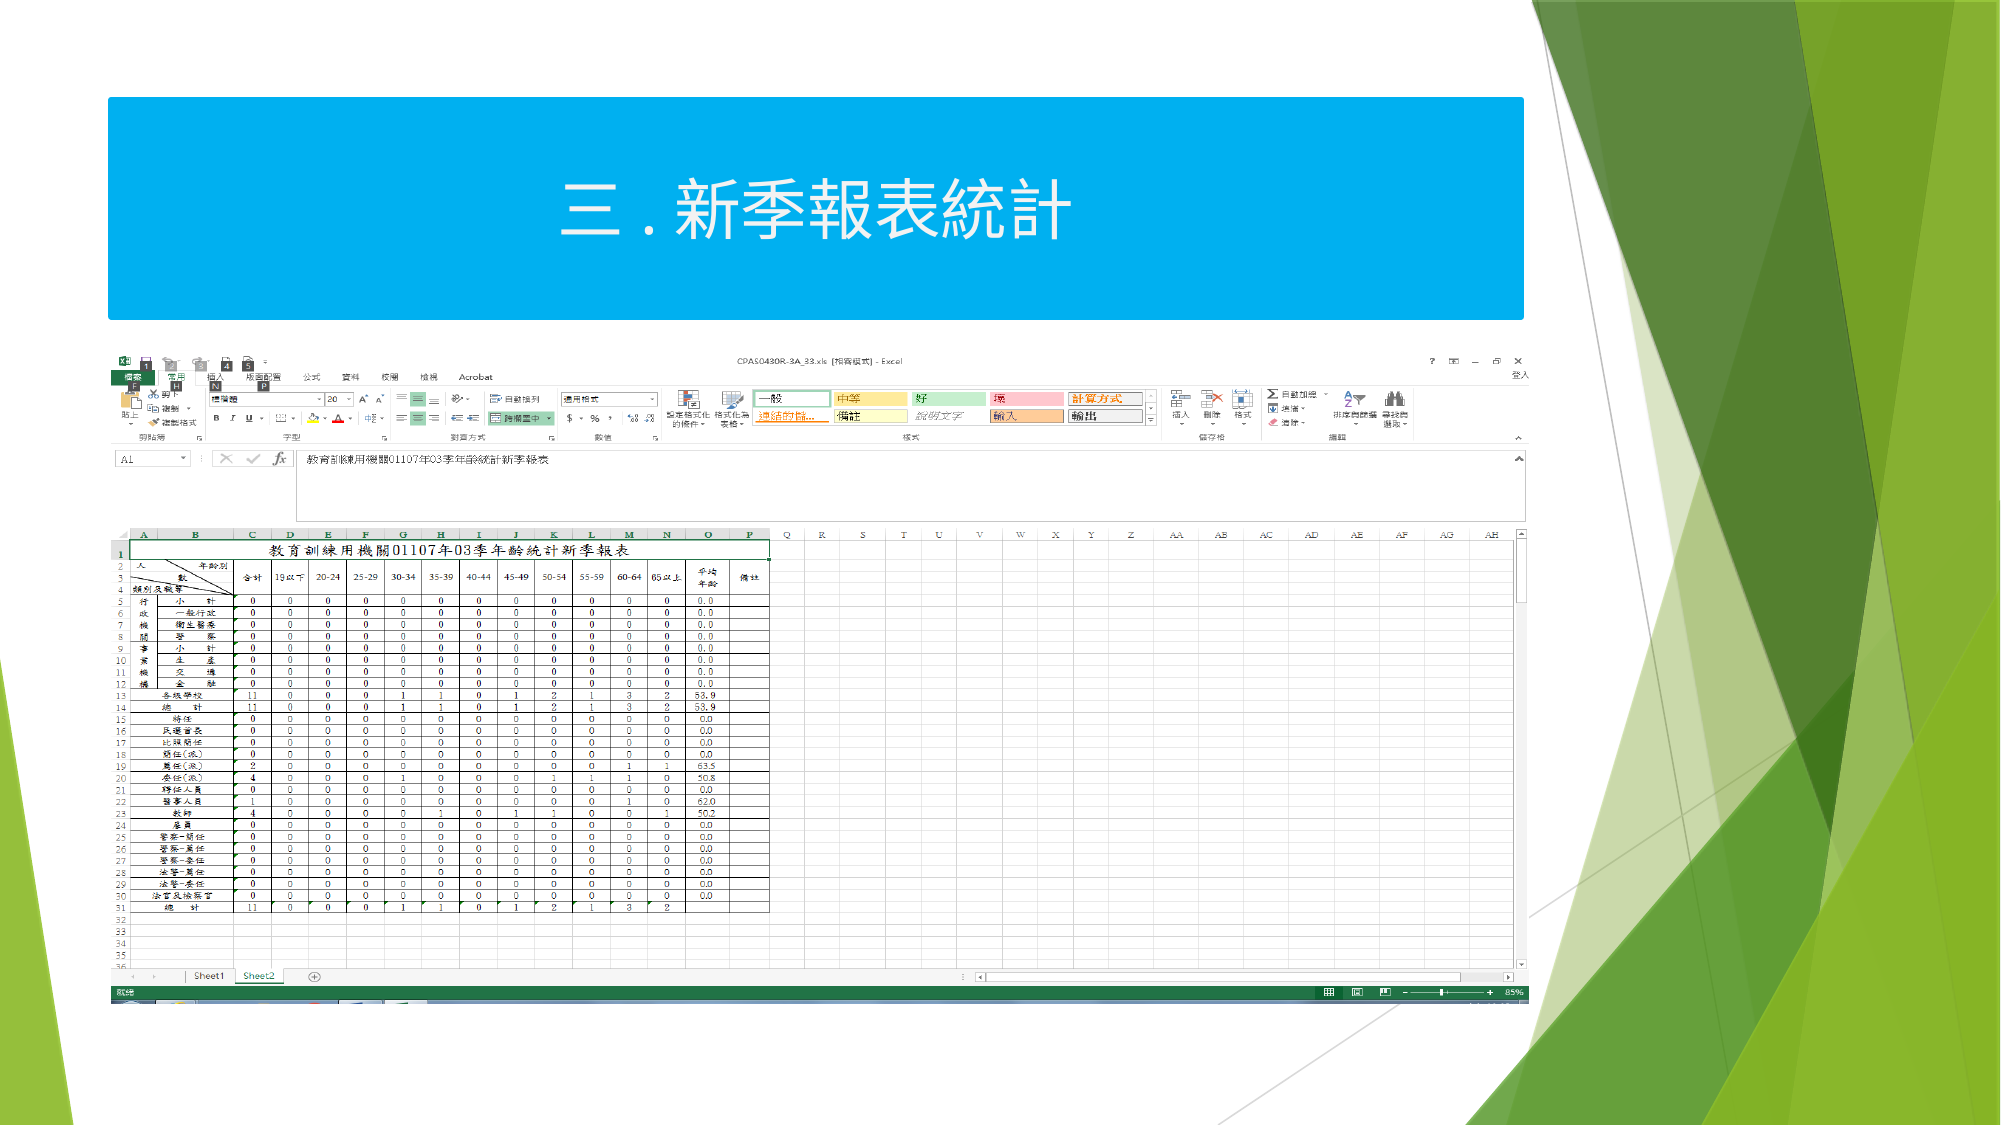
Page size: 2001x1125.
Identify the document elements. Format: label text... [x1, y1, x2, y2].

title 三.新季報表統計 [111, 99, 1522, 317]
picture [111, 354, 1529, 1004]
